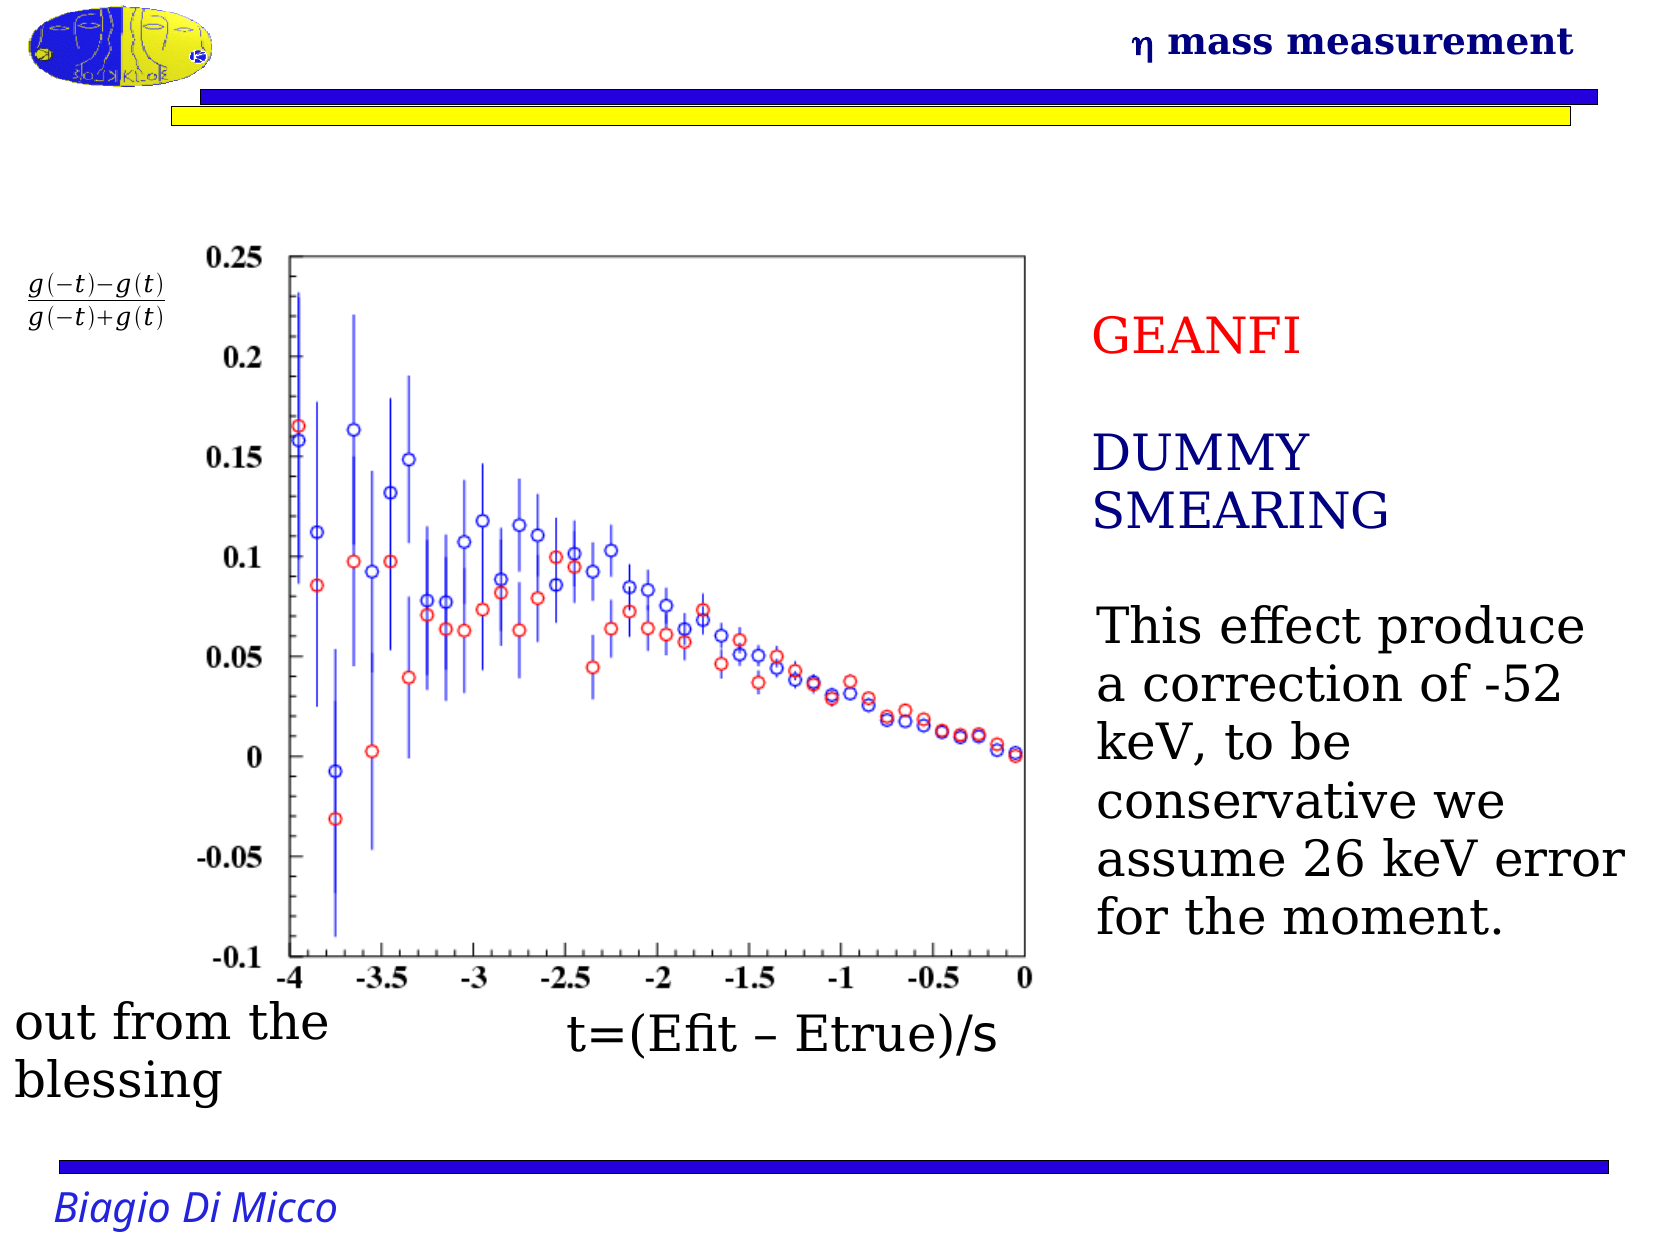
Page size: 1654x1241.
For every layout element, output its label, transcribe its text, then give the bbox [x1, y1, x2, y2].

picture [20, 2, 220, 89]
picture [179, 168, 1065, 1055]
chart [20, 269, 172, 332]
text_box GEANFI DUMMY SMEARING [1091, 307, 1464, 541]
text_box This effect produce a correction of -52 keV, to be conservative we assume 26 keV error for the moment. [1096, 597, 1627, 947]
text_box t=(Efit – Etrue)/s [566, 1005, 1059, 1068]
text_box out from the blessing [14, 992, 351, 1110]
